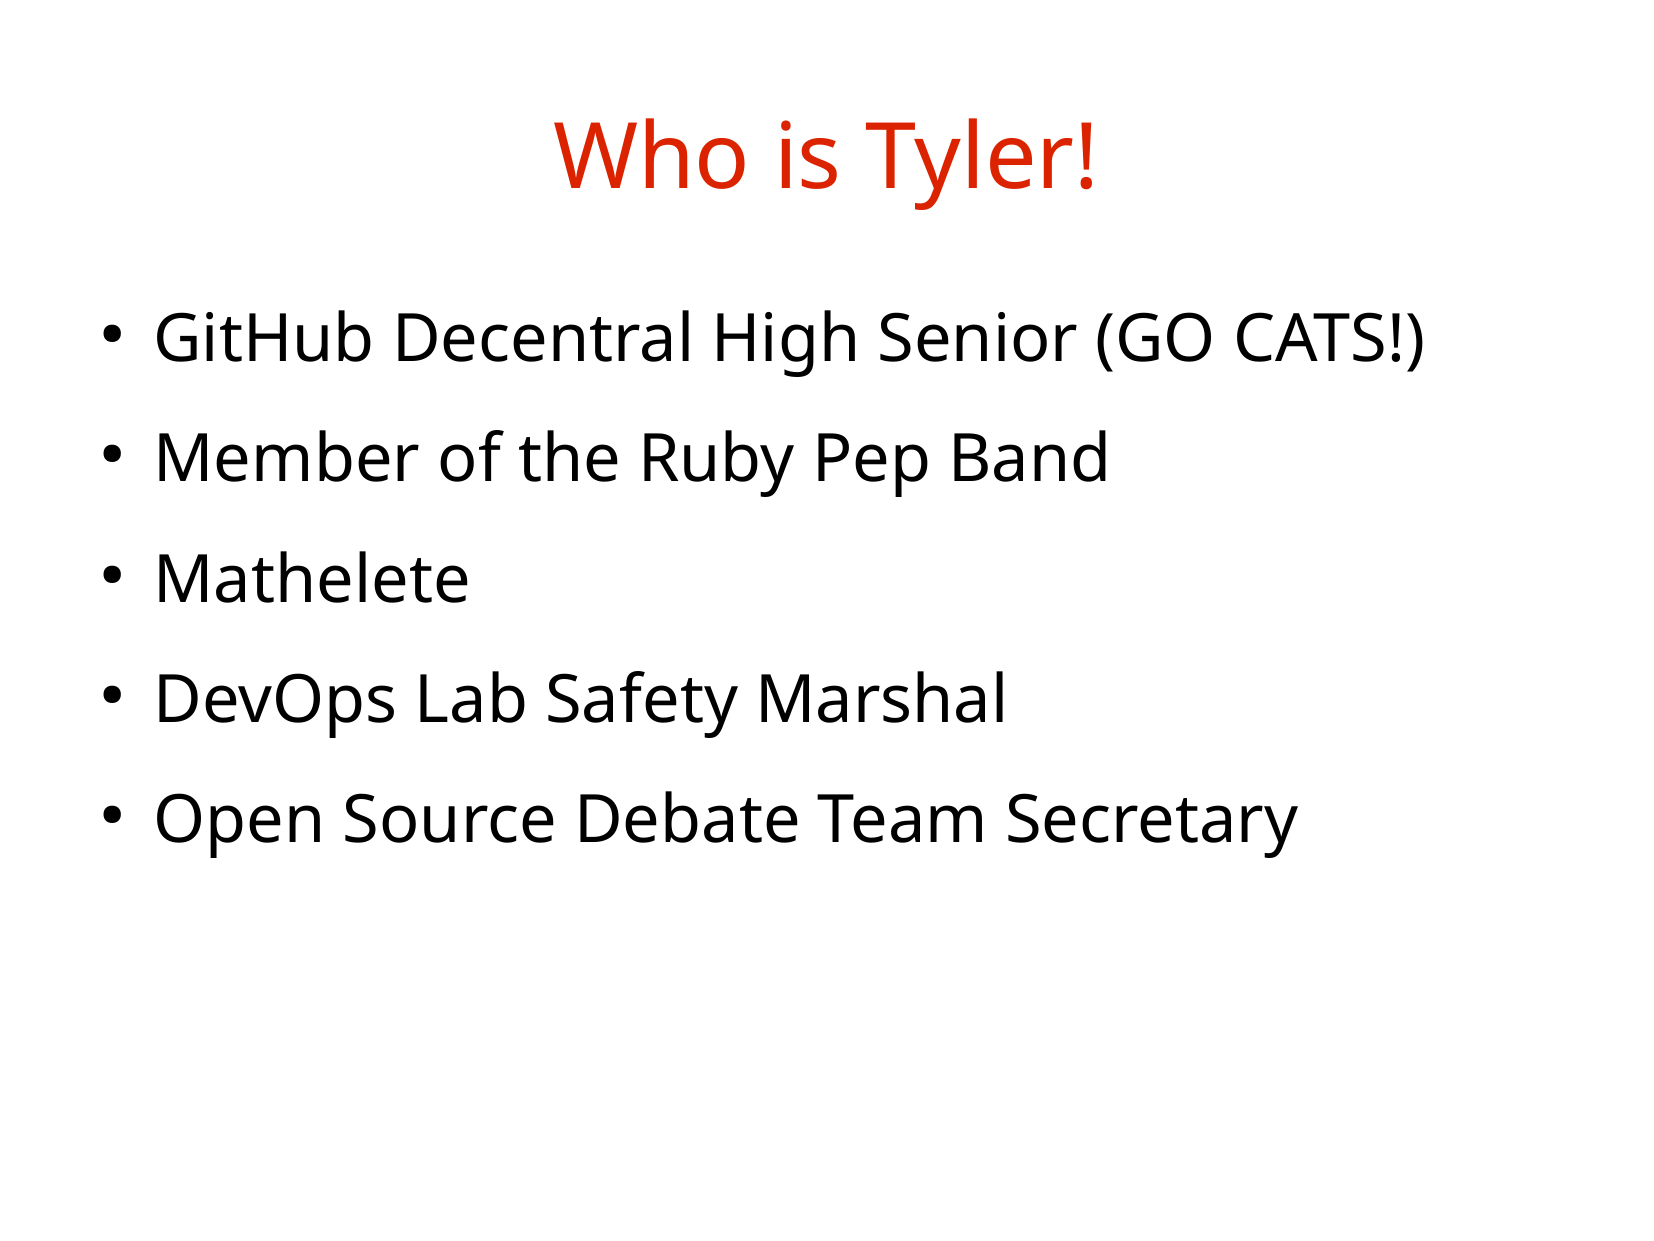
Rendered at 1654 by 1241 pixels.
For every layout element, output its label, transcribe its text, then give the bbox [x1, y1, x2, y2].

title Who is Tyler! [82, 49, 1571, 257]
list GitHub Decentral High Senior (GO CATS!) Member of the Ruby Pep Band Mathelete DevOps Lab Safety Marshal Open Source Debate Team Secretary [82, 290, 1621, 1010]
